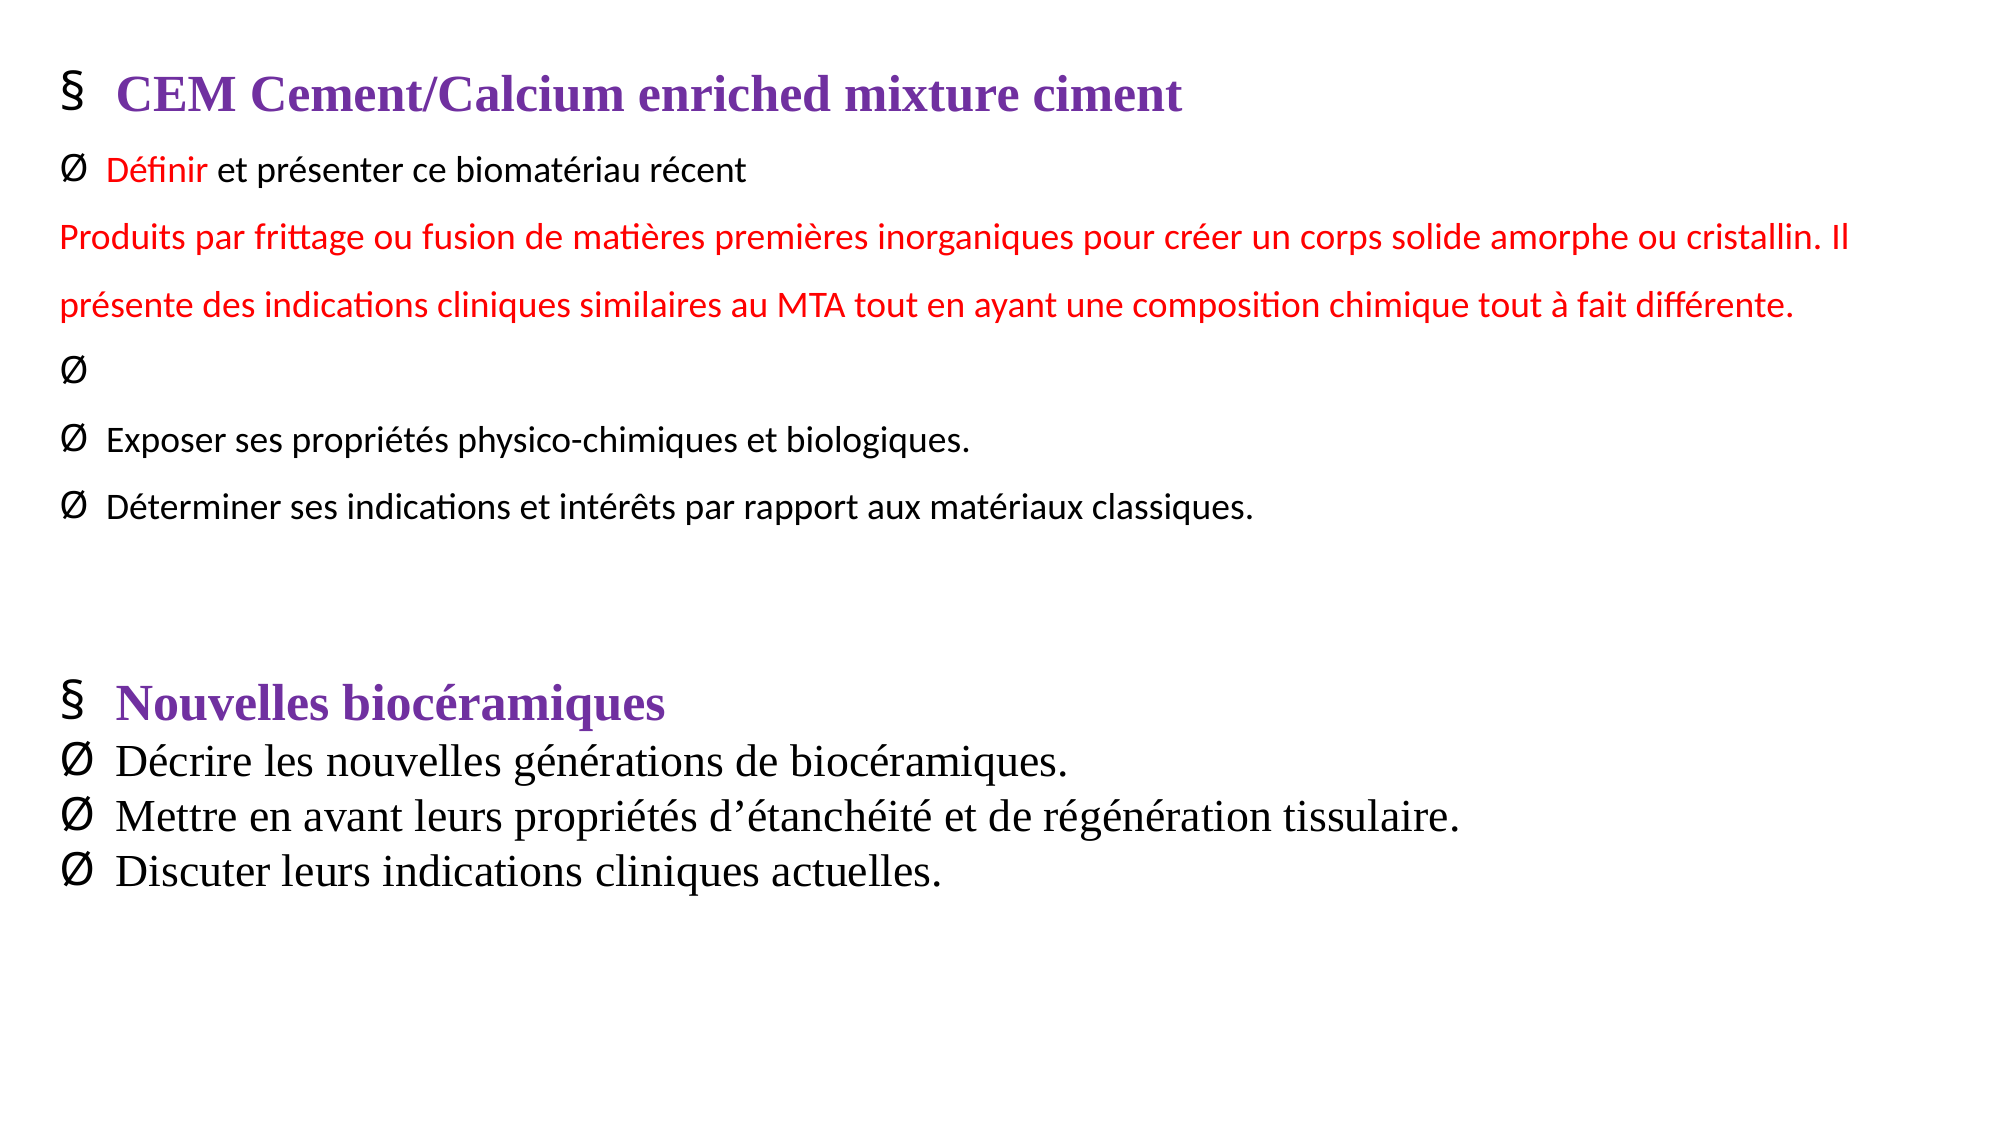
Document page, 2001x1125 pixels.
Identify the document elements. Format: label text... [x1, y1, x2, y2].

text_box Nouvelles biocéramiques Décrire les nouvelles générations de biocéramiques. Mettre en avant leurs propriétés d’étanchéité et de régénération tissulaire. Discuter leurs indications cliniques actuelles. [44, 661, 1813, 903]
text_box CEM Cement/Calcium enriched mixture ciment Définir et présenter ce biomatériau récent Produits par frittage ou fusion de matières premières inorganiques pour créer un corps solide amorphe ou cristallin. Il présente des indications cliniques similaires au MTA tout en ayant une composition chimique tout à fait différente. Exposer ses propriétés physico-chimiques et biologiques. Déterminer ses indications et intérêts par rapport aux matériaux classiques. [44, 52, 1878, 535]
